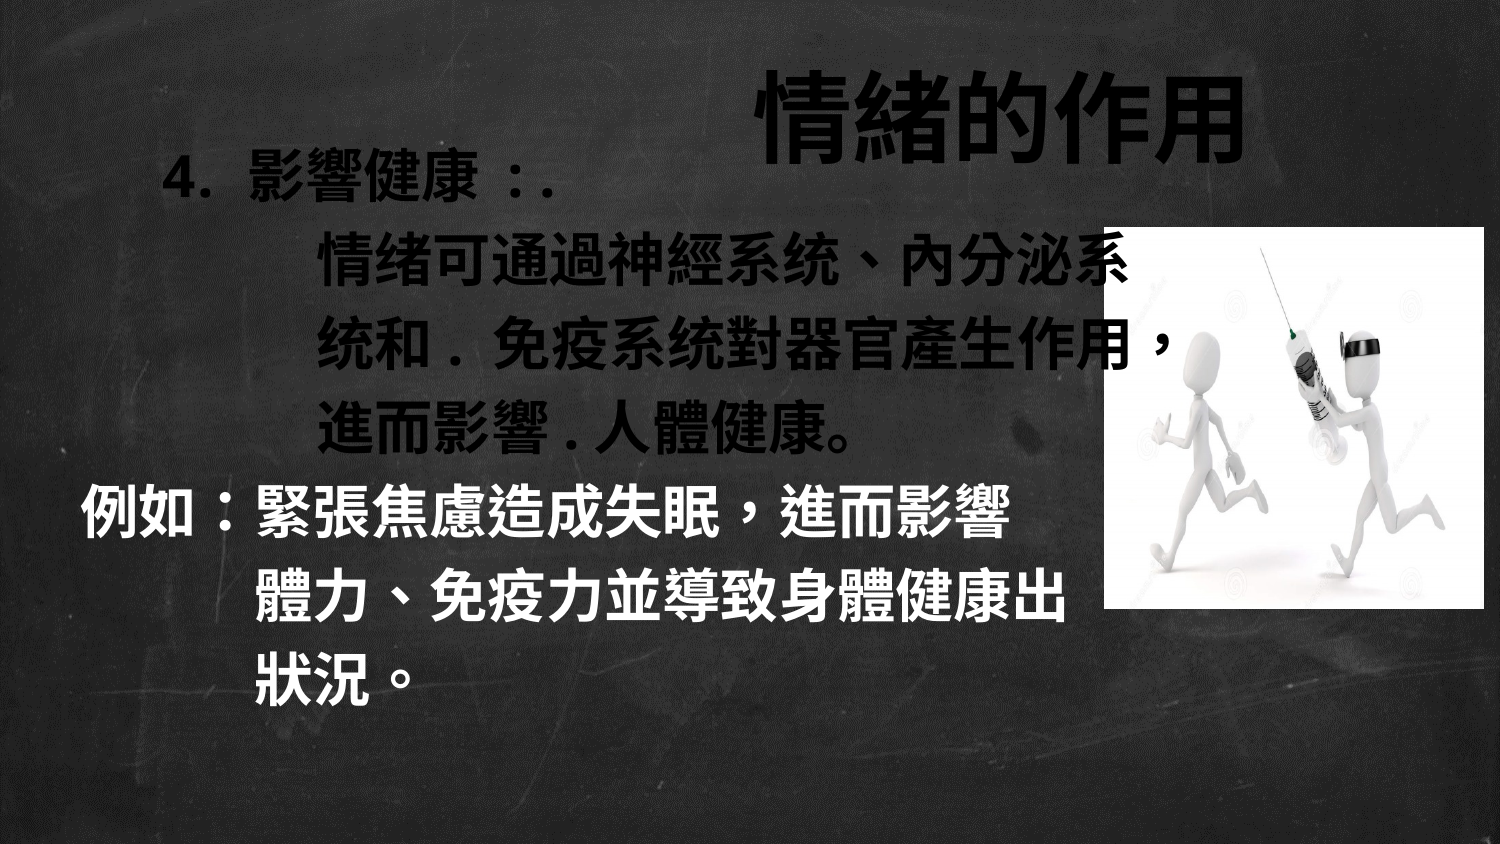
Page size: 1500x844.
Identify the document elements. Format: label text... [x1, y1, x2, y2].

text_box 情緒的作用 [737, 47, 1316, 185]
picture [1150, 227, 1484, 609]
text_box 影響健康 : . 情绪可通過神經系统、內分泌系统和. 免疫系统對器官產生作用，進而影響.人體健康。 例如：緊張焦慮造成失眠，進而影響 體力、免疫力並導致身體健康出 狀況。 [35, 118, 1150, 721]
